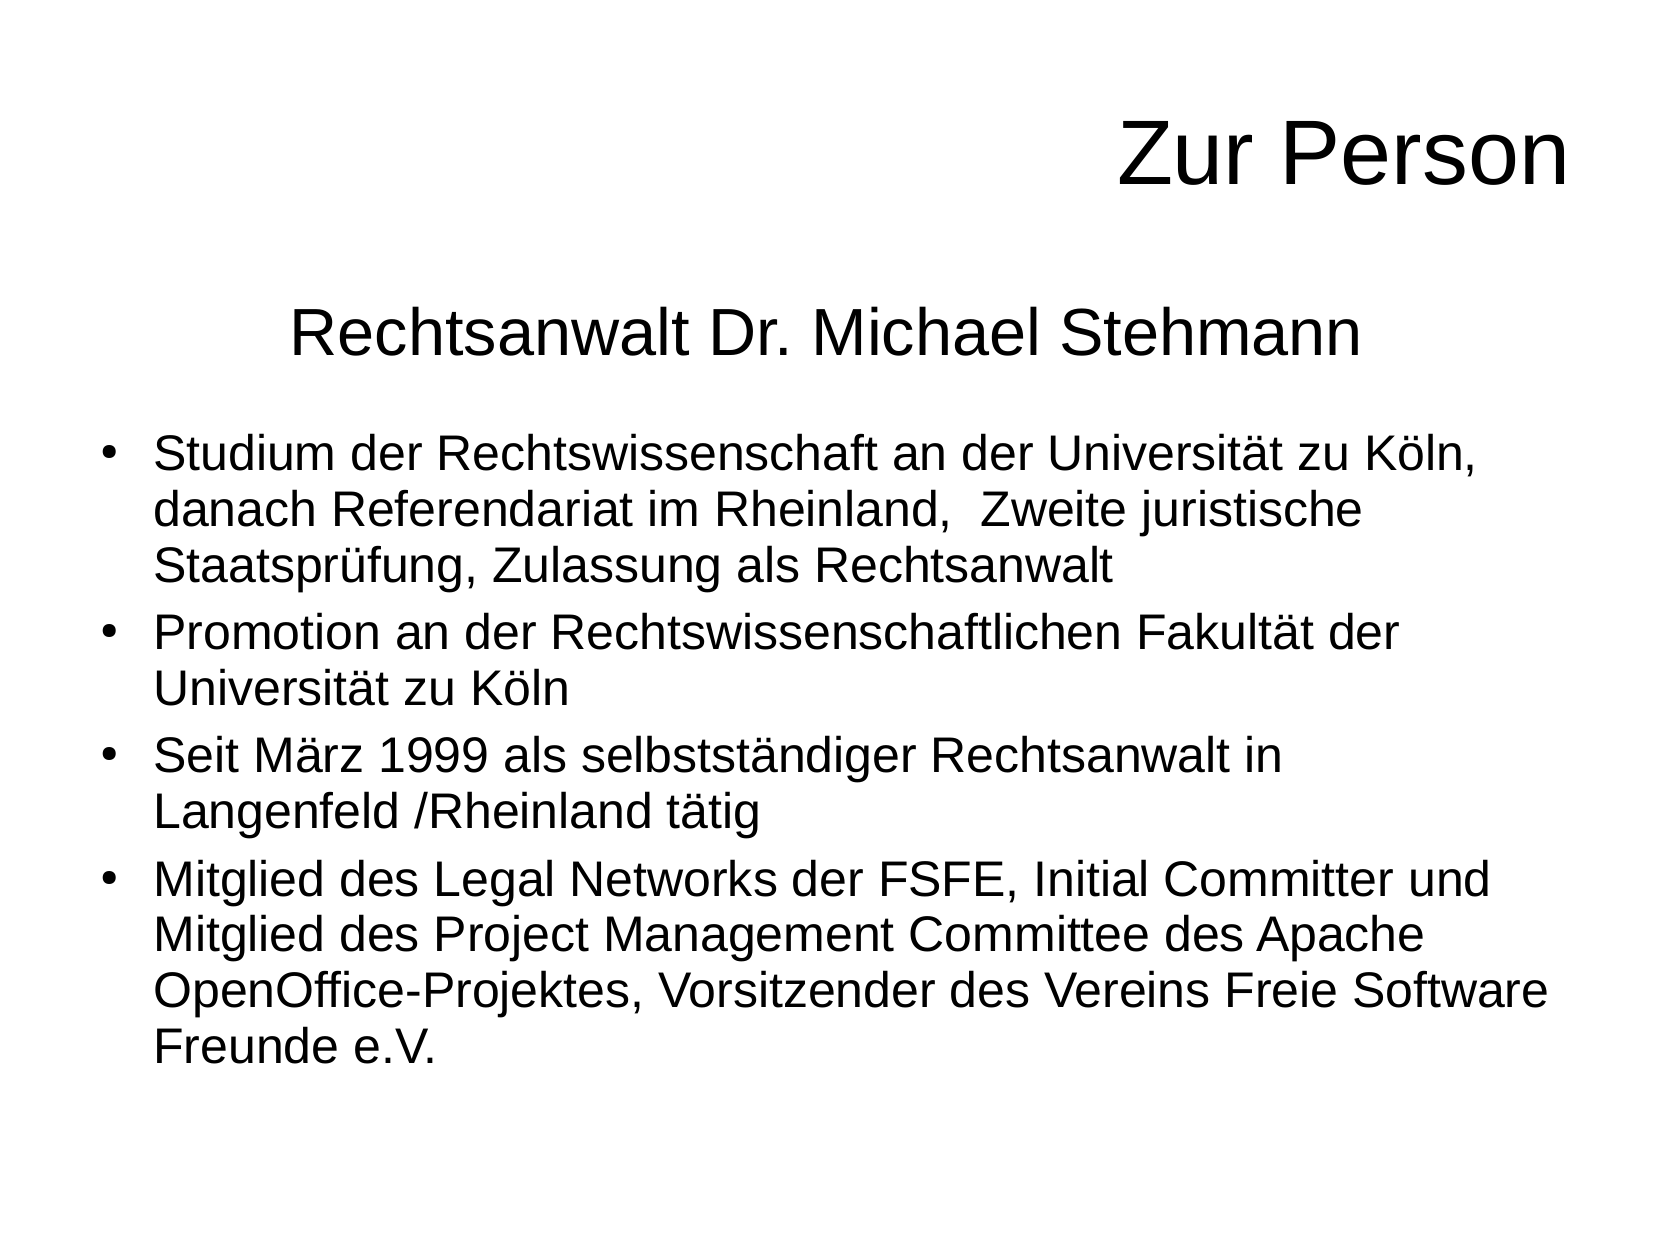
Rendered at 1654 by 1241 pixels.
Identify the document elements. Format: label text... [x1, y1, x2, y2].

title Zur Person [82, 49, 1571, 257]
subtitle Rechtsanwalt Dr. Michael Stehmann Studium der Rechtswissenschaft an der Universität zu Köln, danach Referendariat im Rheinland, Zweite juristische Staatsprüfung, Zulassung als Rechtsanwalt Promotion an der Rechtswissenschaftlichen Fakultät der Universität zu Köln Seit März 1999 als selbstständiger Rechtsanwalt in Langenfeld /Rheinland tätig Mitglied des Legal Networks der FSFE, Initial Committer und Mitglied des Project Management Committee des Apache OpenOffice-Projektes, Vorsitzender des Vereins Freie Software Freunde e.V. [82, 276, 1571, 1123]
